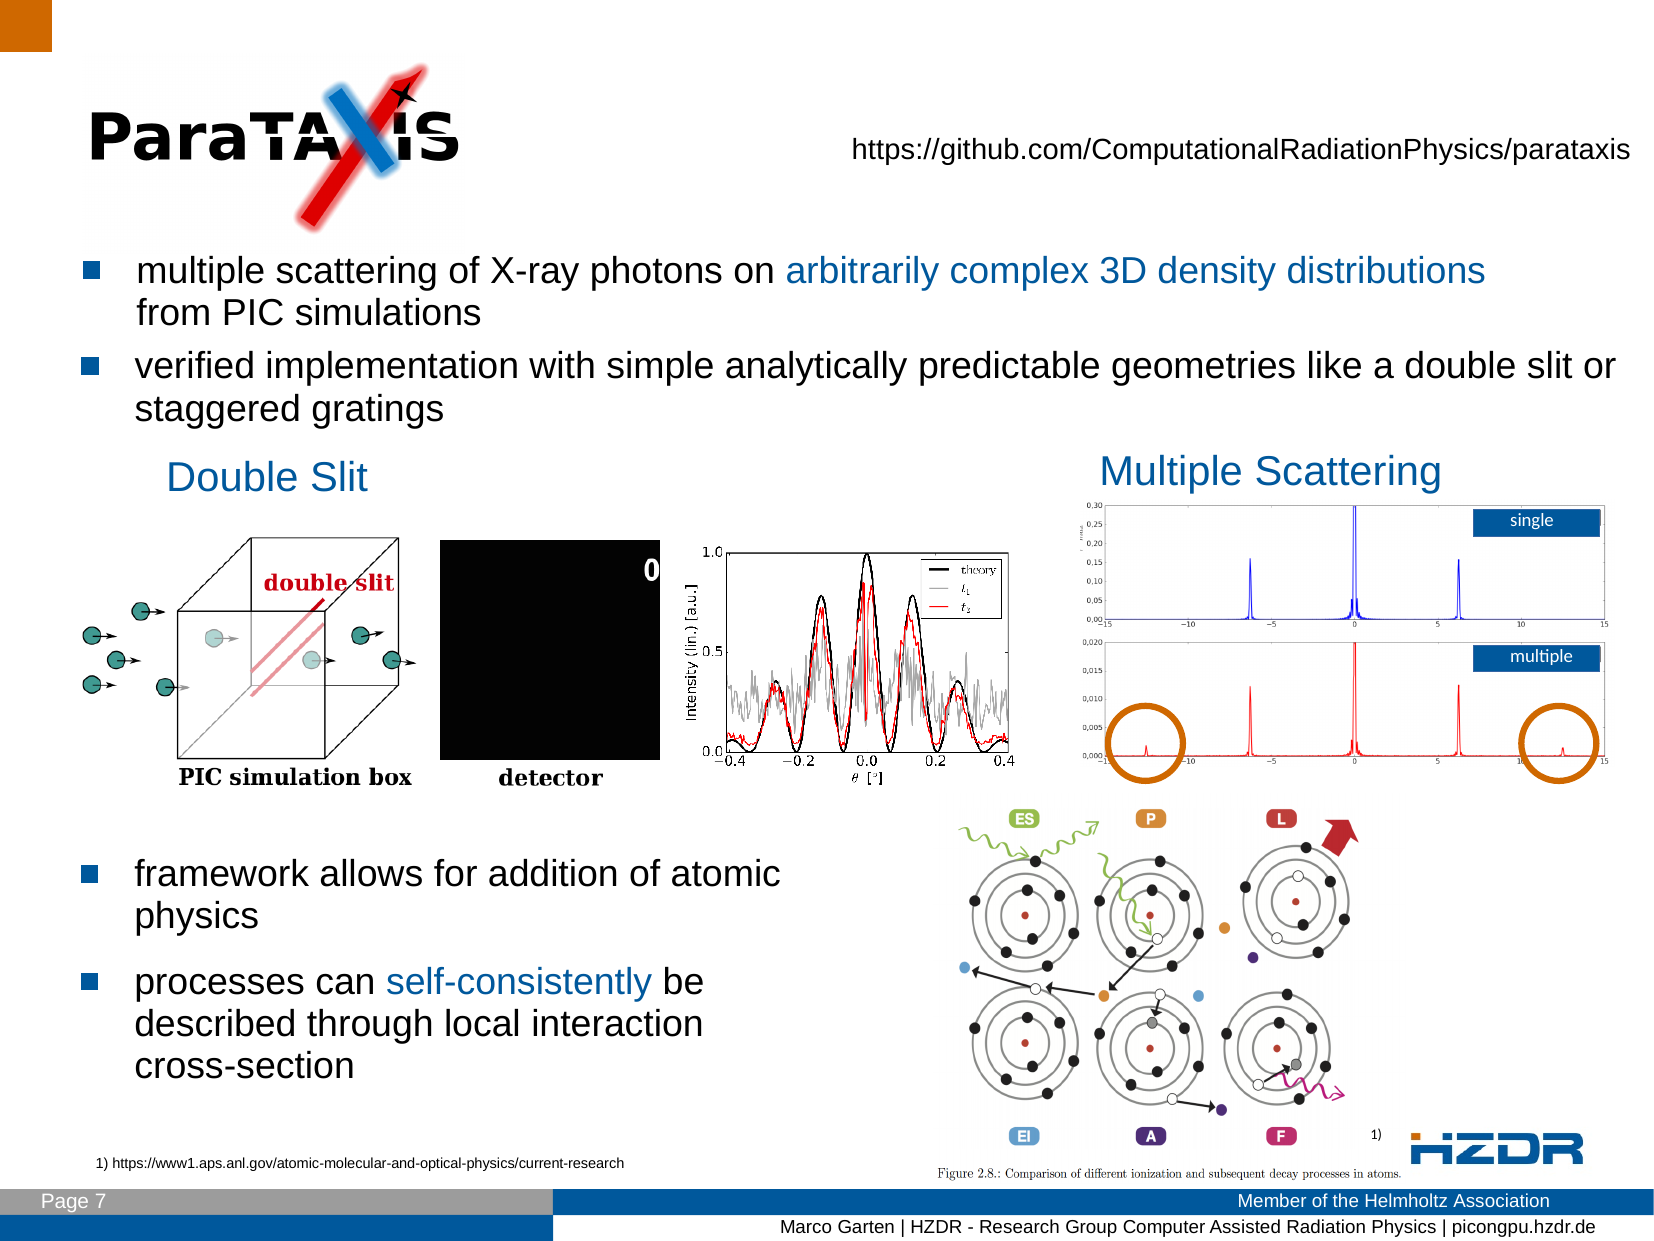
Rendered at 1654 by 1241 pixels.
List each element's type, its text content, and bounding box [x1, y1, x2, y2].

text_box framework allows for addition of atomic physics processes can self-consistently be described through local interaction cross-section [48, 845, 811, 1094]
text_box [1473, 509, 1600, 537]
text_box verified implementation with simple analytically predictable geometries like a double slit or staggered gratings [48, 337, 1632, 437]
text_box Multiple Scattering [957, 448, 1654, 518]
text_box multiple scattering of X-ray photons on arbitrarily complex 3D density distributions from PIC simulations [50, 237, 1568, 337]
picture [65, 520, 1602, 1185]
text_box multiple [1368, 648, 1591, 679]
text_box Double Slit [24, 454, 861, 524]
text_box 1) [1299, 1128, 1397, 1184]
picture [82, 53, 465, 254]
text_box 1) https://www1.aps.anl.gov/atomic-molecular-and-optical-physics/current-research [80, 1147, 689, 1179]
text_box [1473, 645, 1600, 672]
picture [1080, 499, 1615, 767]
text_box https://github.com/ComputationalRadiationPhysics/parataxis [836, 121, 1654, 179]
text_box single [1368, 512, 1591, 543]
picture [1112, 710, 1179, 767]
picture [1525, 710, 1593, 767]
